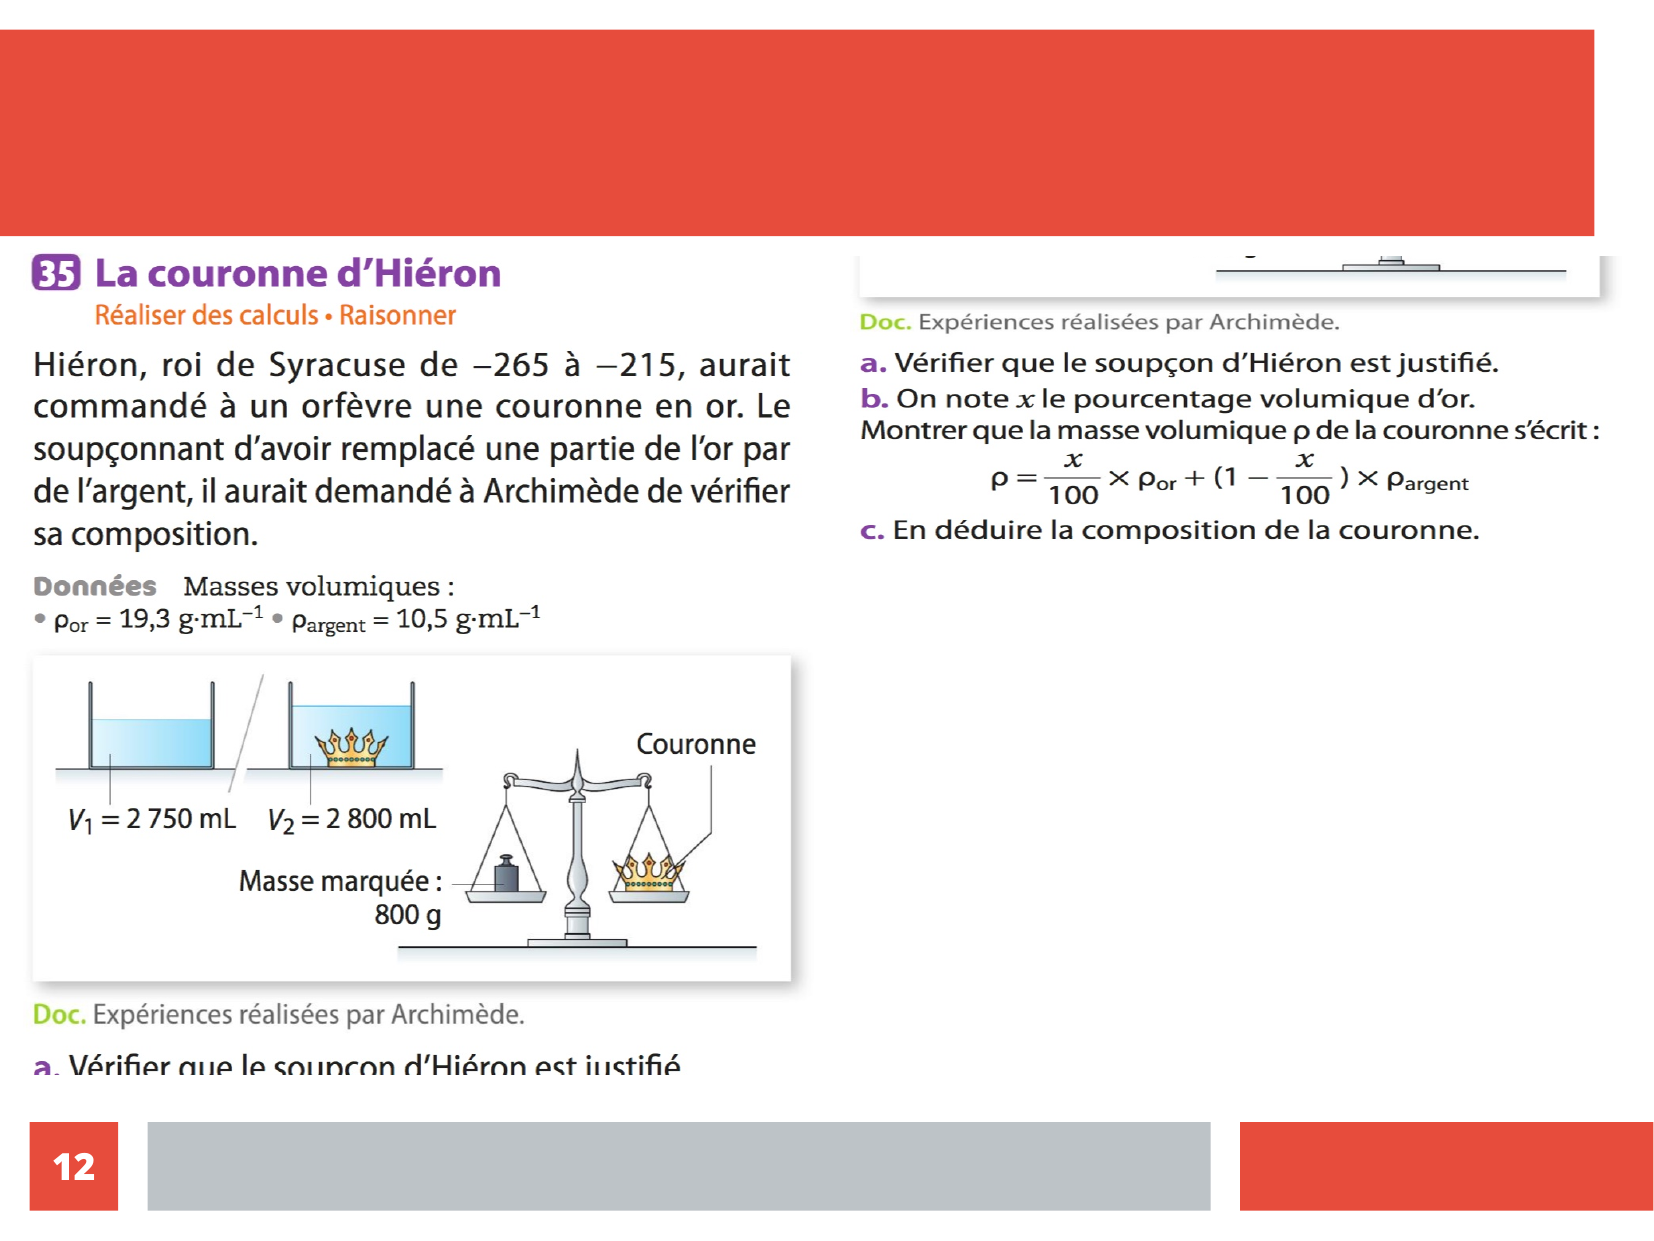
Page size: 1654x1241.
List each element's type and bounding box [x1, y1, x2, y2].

picture [23, 248, 822, 1075]
picture [850, 256, 1630, 556]
